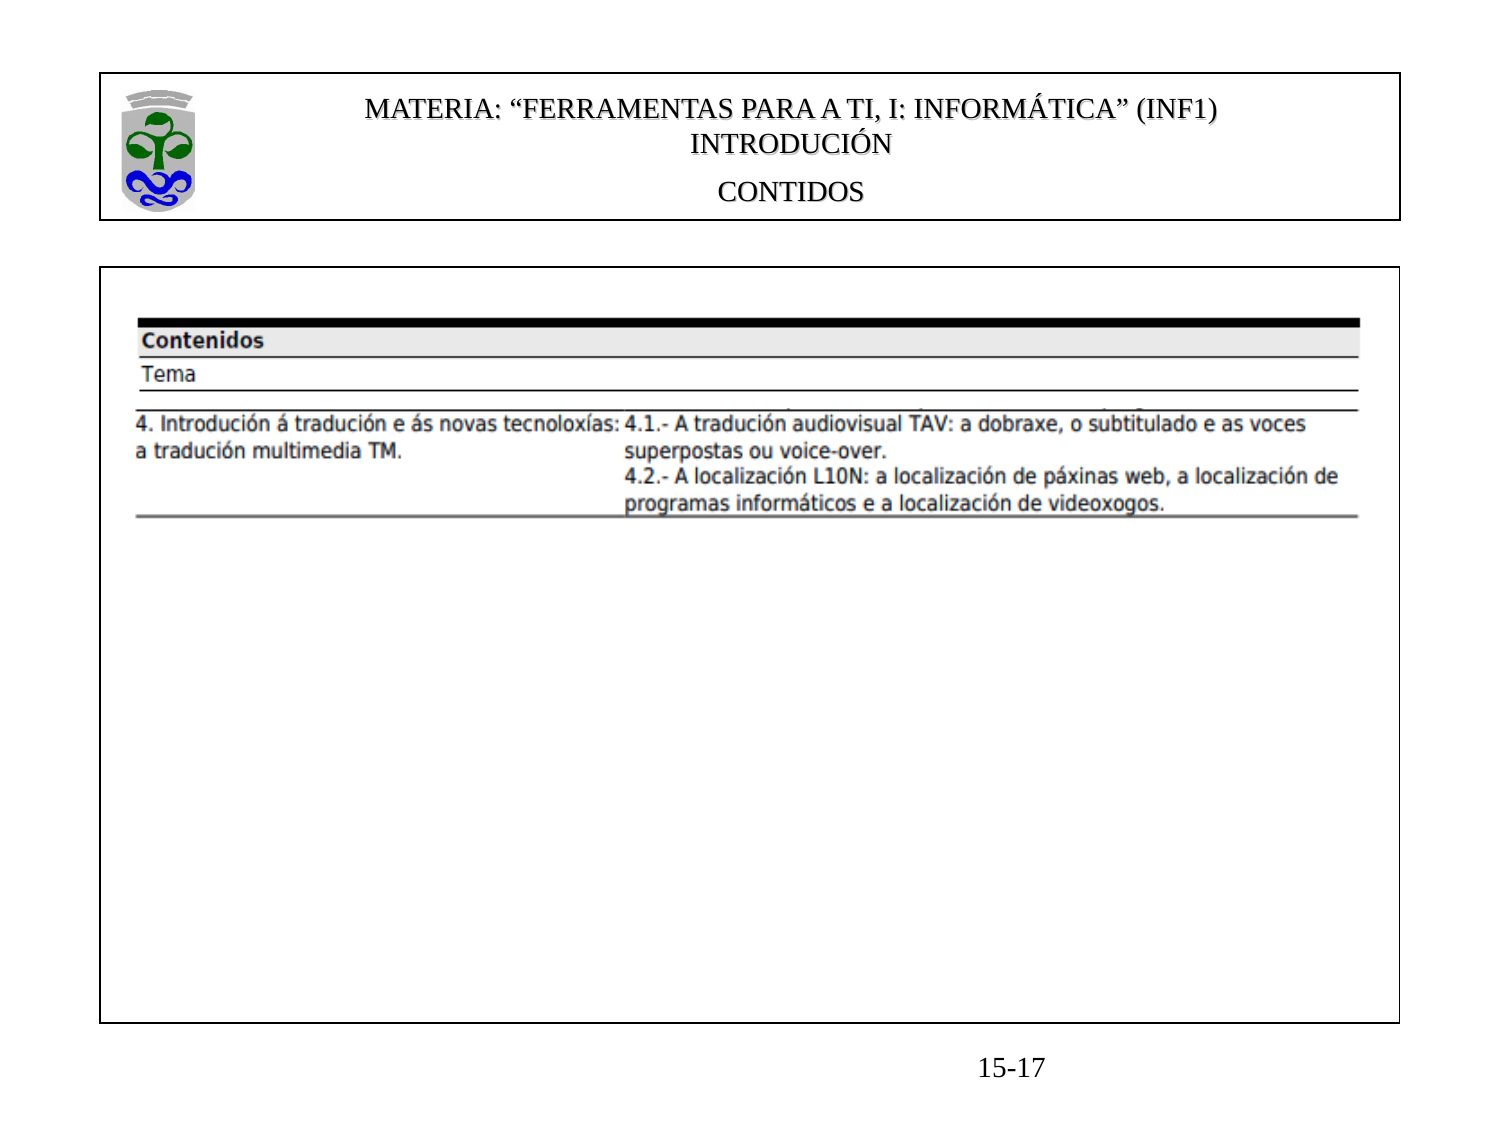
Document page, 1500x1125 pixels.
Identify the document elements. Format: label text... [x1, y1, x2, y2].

picture [135, 408, 1365, 523]
text_box CONTENIDOS [147, 172, 1341, 223]
text_box MATERIA: “FERRAMENTAS PARA A TI, I: INFORMÁTICA” (INF1) INTRODUCIÓN CONTIDOS [206, 81, 1377, 217]
picture [135, 315, 1365, 398]
text_box 15-17 [962, 1040, 1423, 1083]
